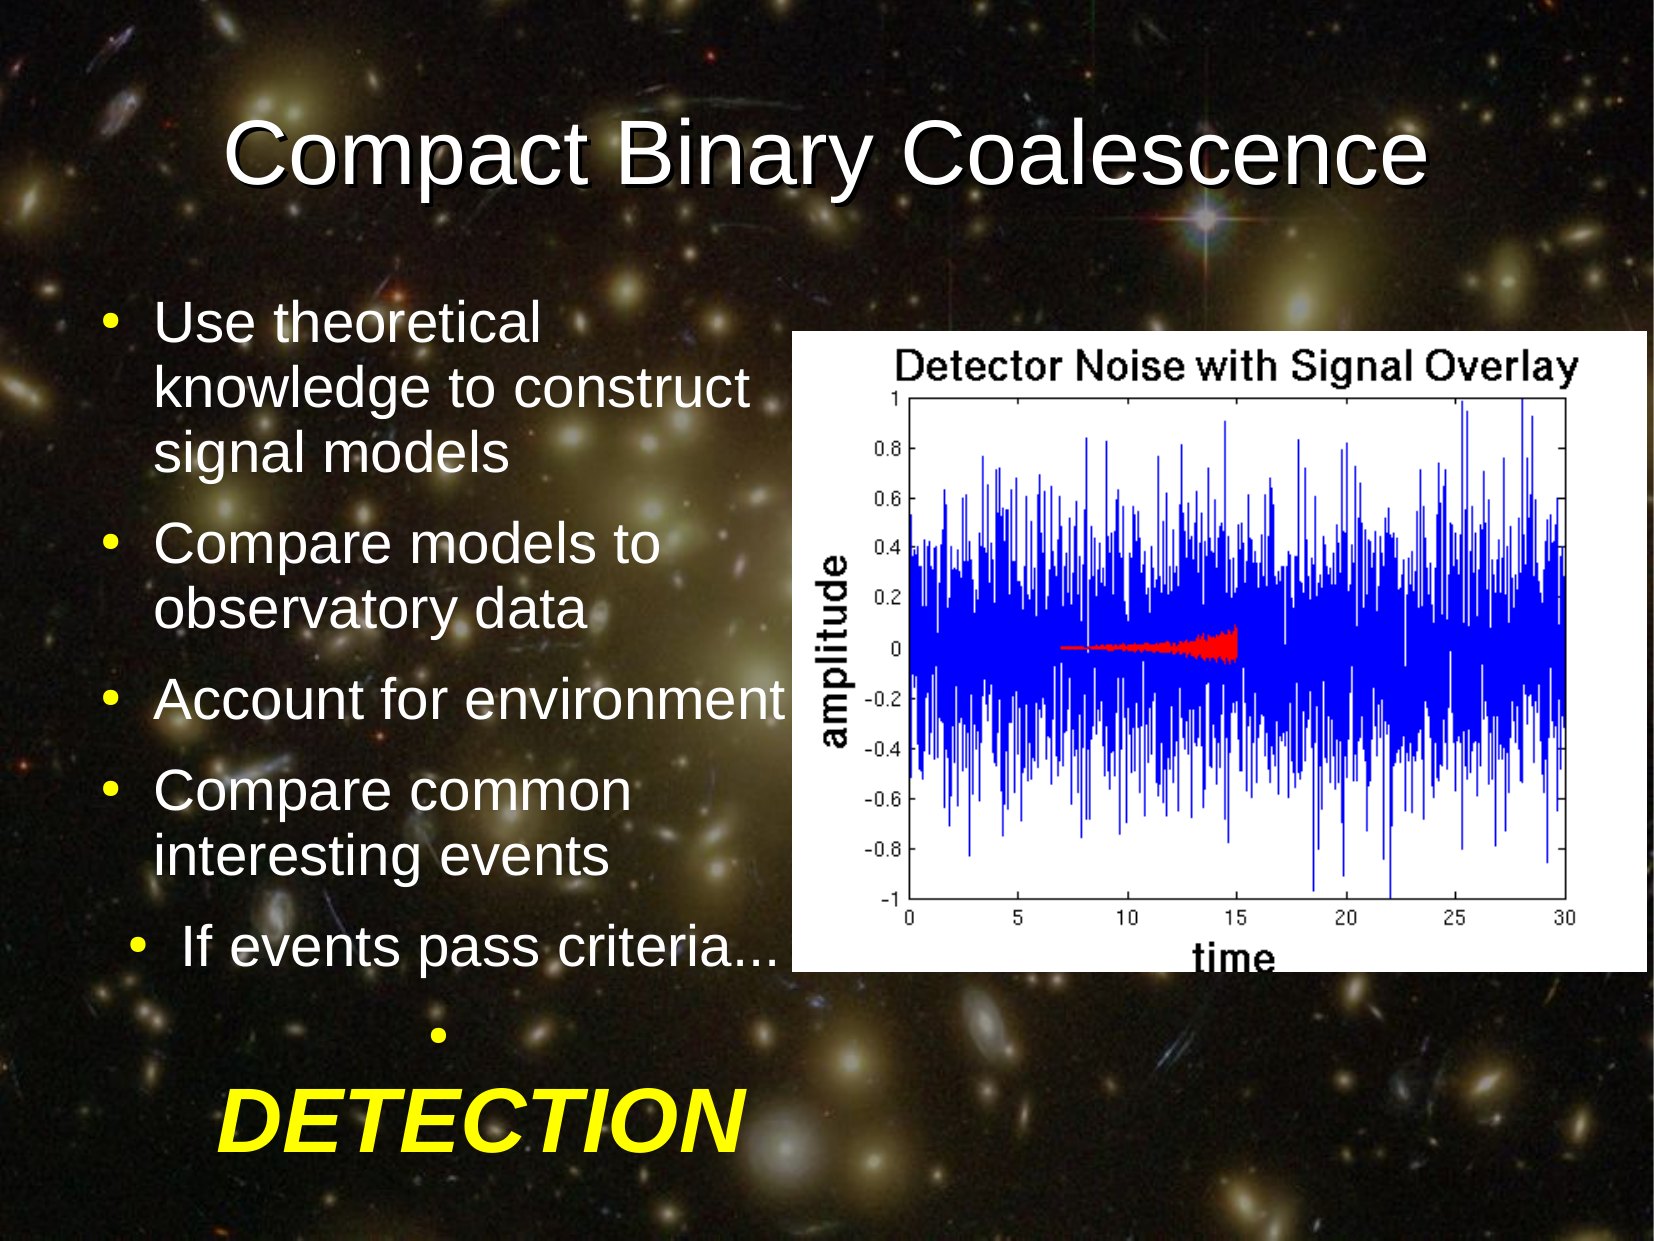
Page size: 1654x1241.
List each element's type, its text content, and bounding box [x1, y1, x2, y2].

picture [0, 0, 1654, 1241]
title Compact Binary Coalescence [82, 56, 1571, 250]
list Use theoretical knowledge to construct signal models Compare models to observatory data Account for environment Compare common interesting events If events pass criteria... DETECTION [82, 290, 809, 1173]
